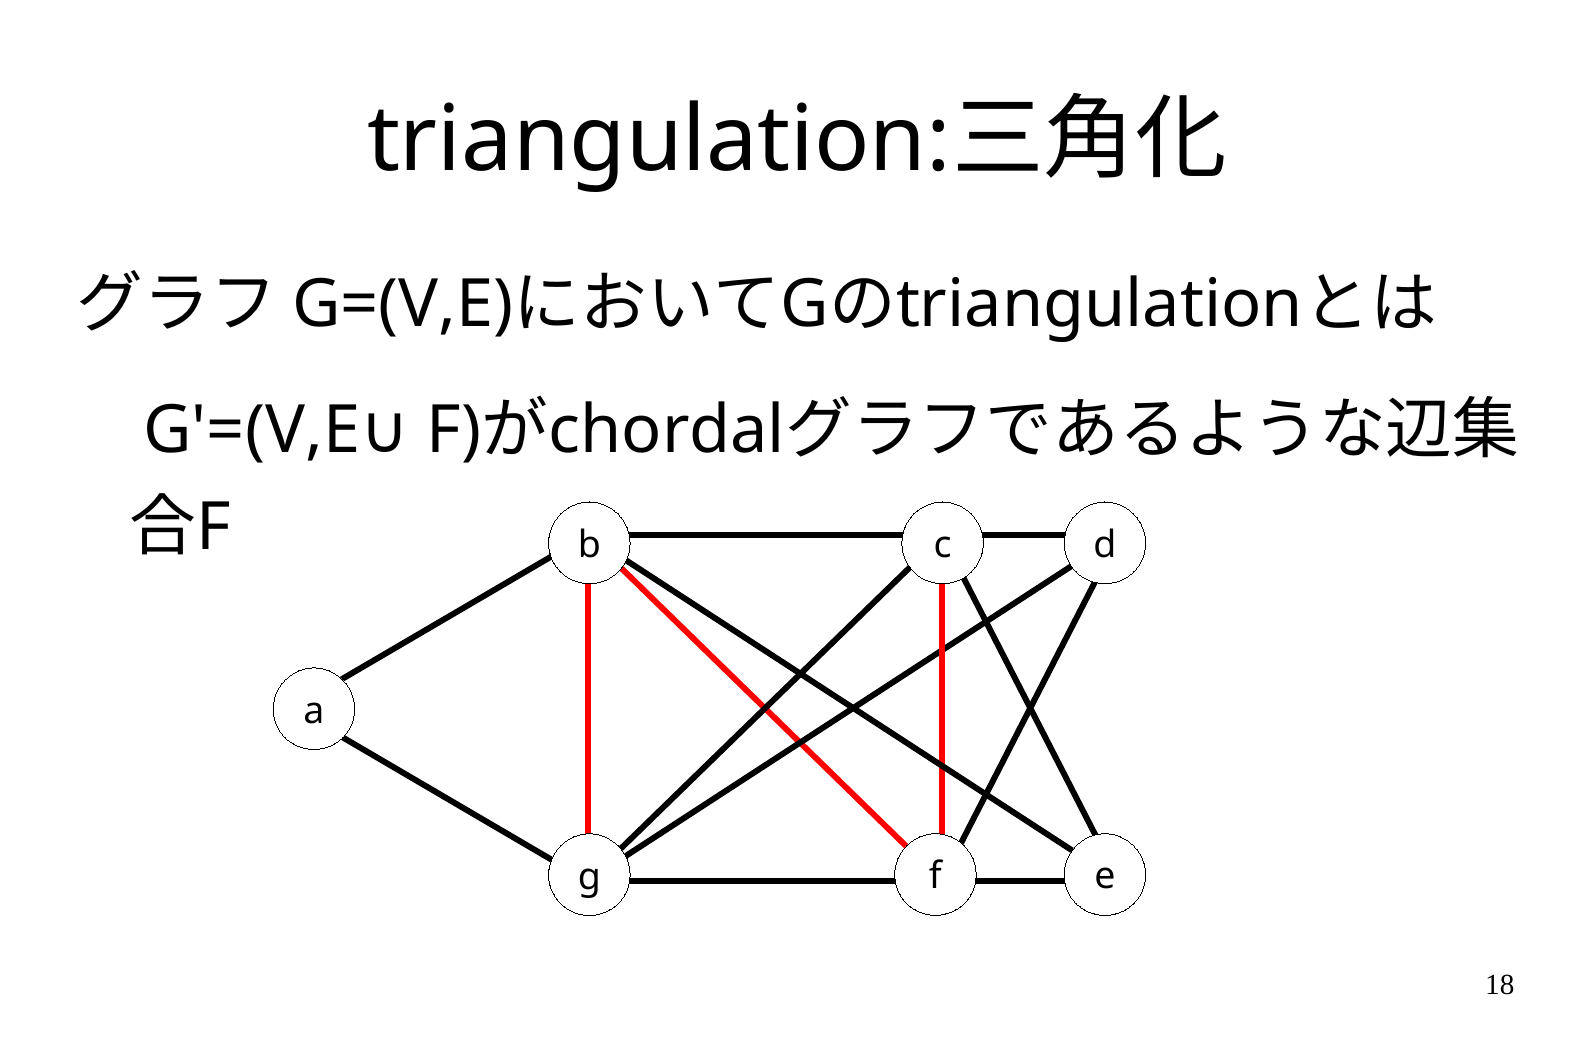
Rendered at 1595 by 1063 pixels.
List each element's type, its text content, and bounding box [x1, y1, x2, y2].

text_box g [548, 833, 631, 916]
text_box c [901, 501, 984, 584]
text_box e [1064, 833, 1146, 916]
list グラフ G=(V,E)においてGのtriangulationとは G'=(V,E∪F)がchordalグラフであるような辺集合F F={(b,f),(b,g),(c,f)} [59, 248, 1536, 1034]
text_box a [273, 667, 355, 750]
text_box f [894, 833, 977, 916]
text_box b [548, 501, 631, 584]
title triangulation:三角化 [79, 42, 1515, 220]
text_box d [1064, 501, 1146, 584]
